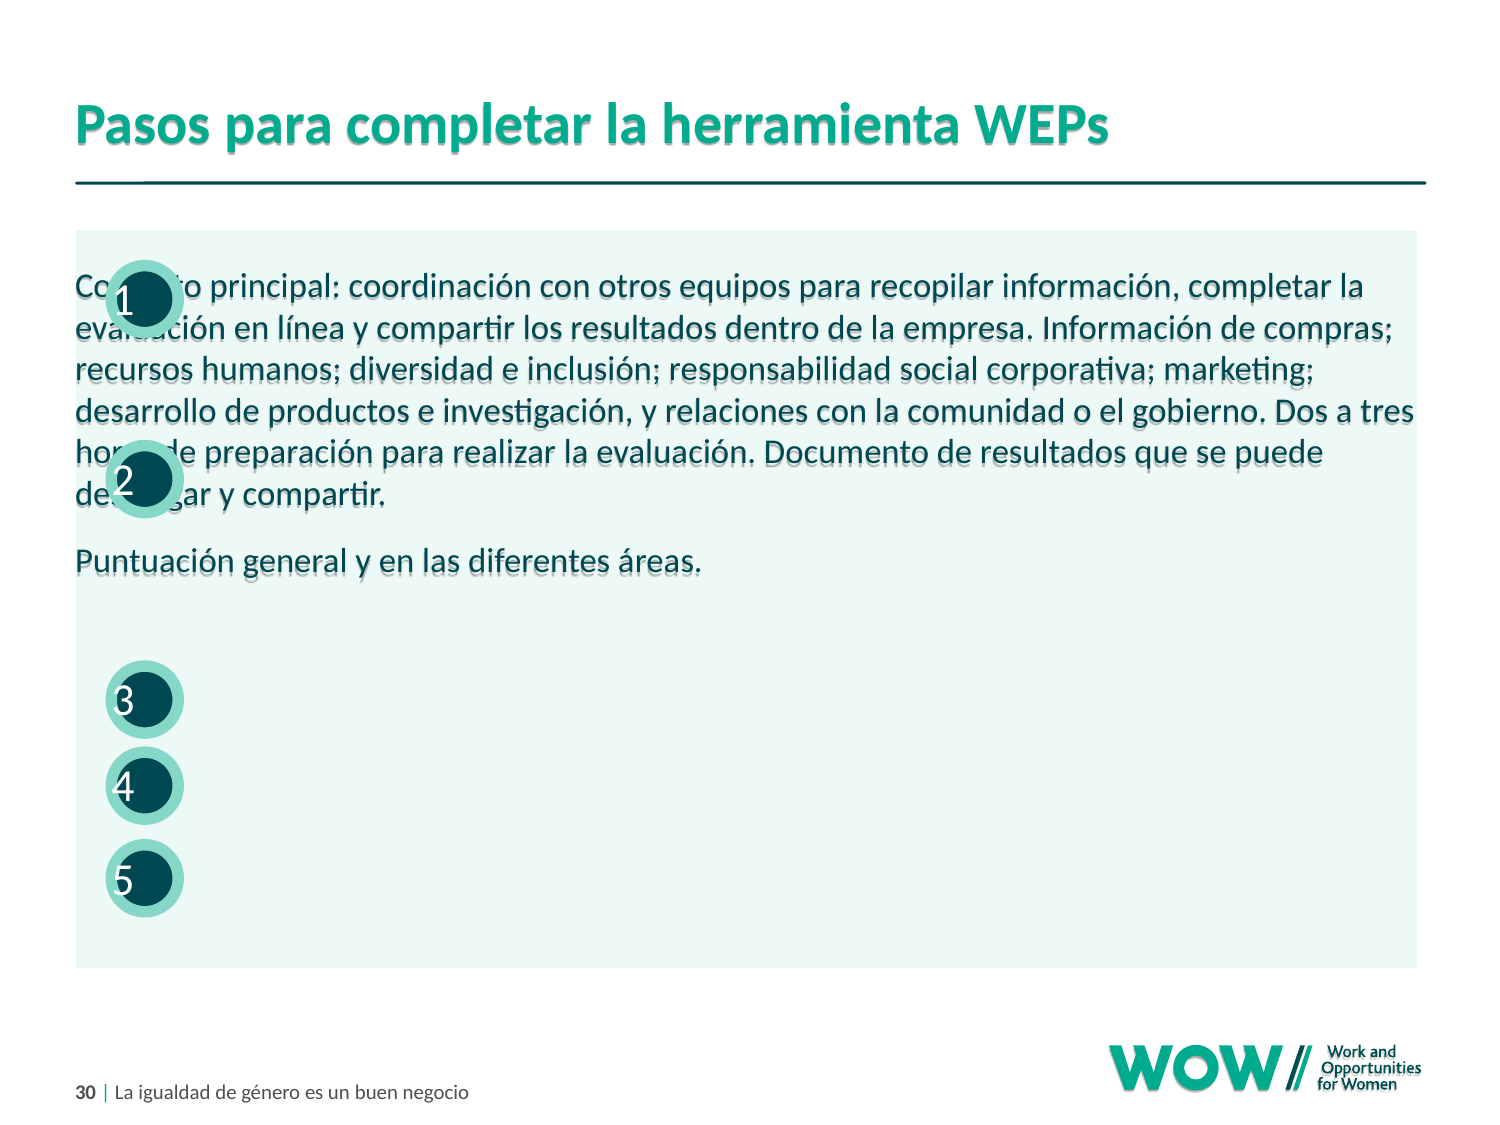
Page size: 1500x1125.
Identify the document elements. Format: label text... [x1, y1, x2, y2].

text_box 1 [111, 269, 179, 324]
text_box 5 [111, 849, 179, 905]
text_box [75, 230, 1418, 968]
text_box 3 [111, 669, 179, 725]
title Pasos para completar la herramienta WEPs [75, 41, 1424, 156]
list Contacto principal: coordinación con otros equipos para recopilar información, completar la evaluación en línea y compartir los resultados dentro de la empresa. Información de compras; recursos humanos; diversidad e inclusión; responsabilidad social corporativa; marketing; desarrollo de productos e investigación, y relaciones con la comunidad o el gobierno. Dos a tres horas de preparación para realizar la evaluación. Documento de resultados que se puede descargar y compartir. Puntuación general y en las diferentes áreas. [213, 273, 1283, 939]
text_box 30 | La igualdad de género es un buen negocio [75, 1045, 700, 1106]
text_box 4 [111, 755, 179, 811]
text_box 2 [111, 445, 179, 501]
